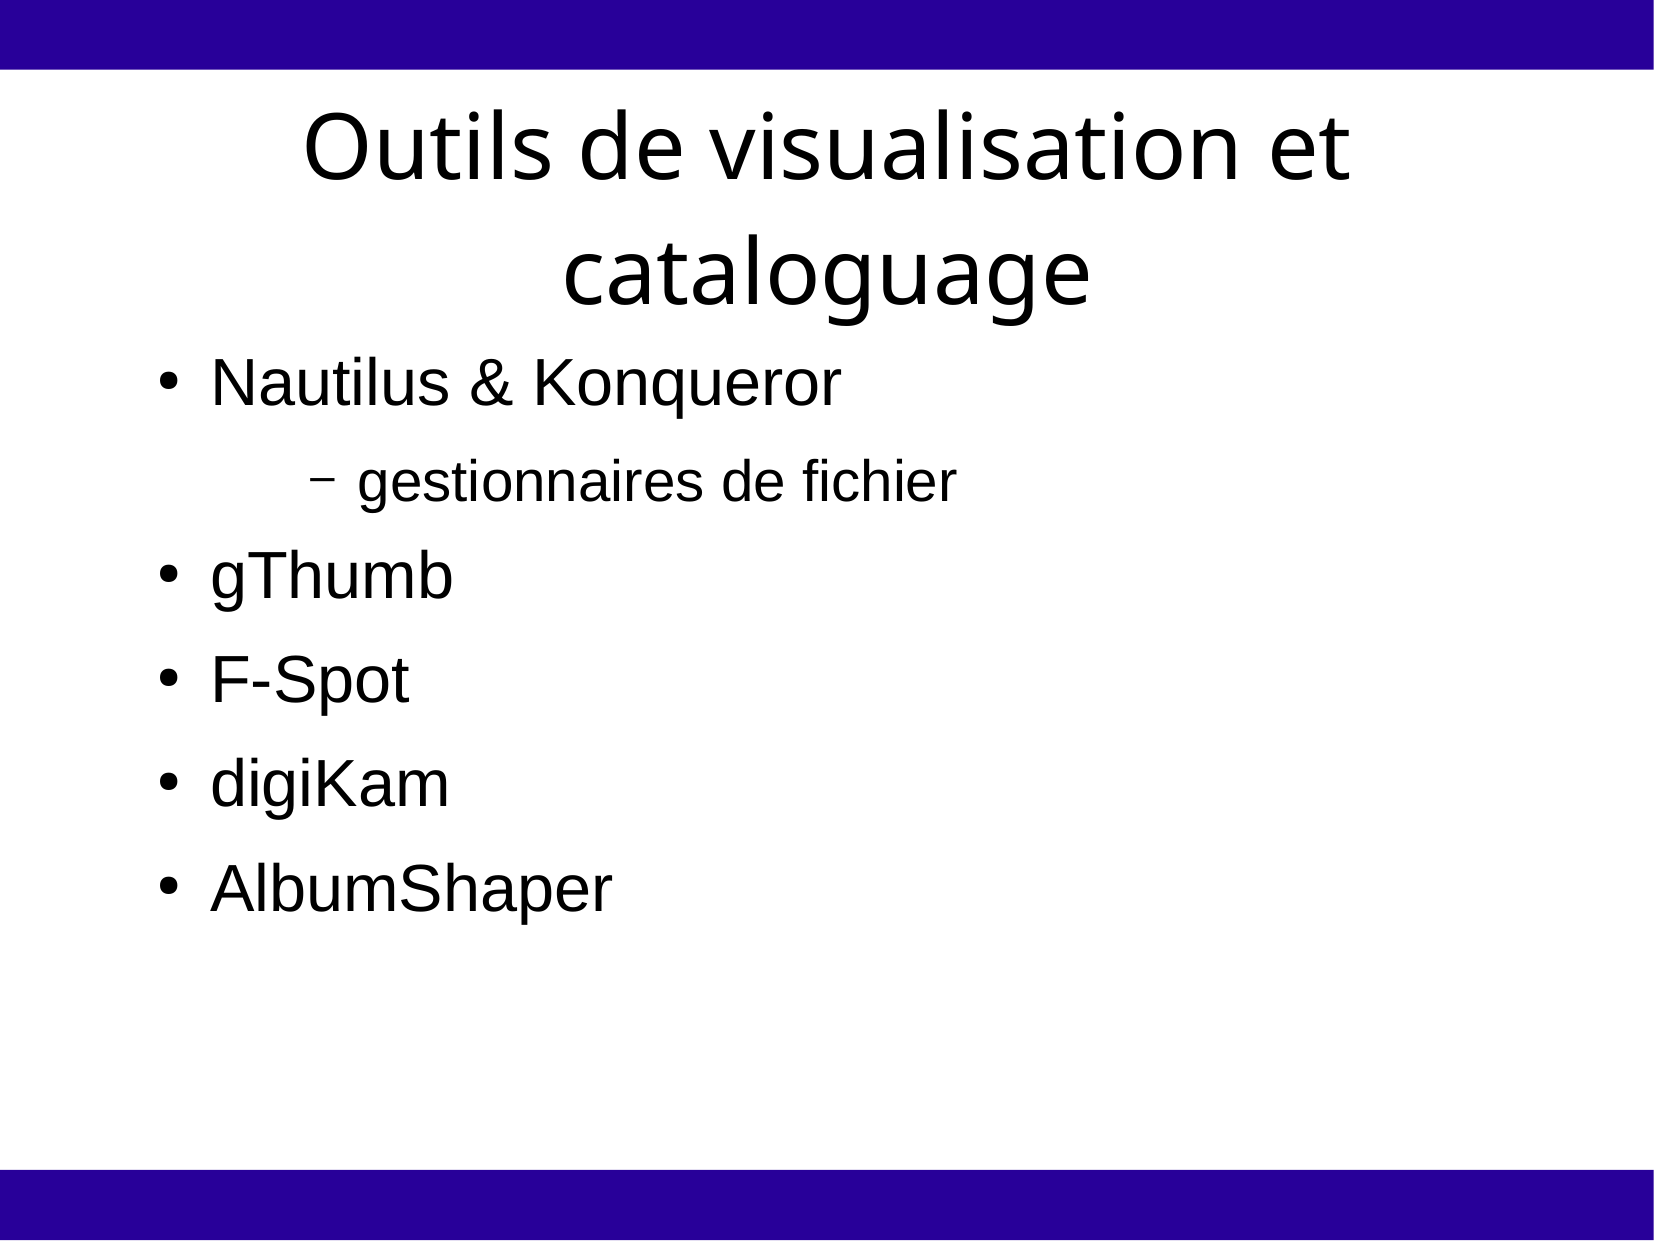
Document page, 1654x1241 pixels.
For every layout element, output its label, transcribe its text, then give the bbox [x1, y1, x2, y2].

list Nautilus & Konqueror gestionnaires de fichier gThumb F-Spot digiKam AlbumShaper [121, 344, 1533, 1127]
title Outils de visualisation et cataloguage [121, 99, 1534, 314]
